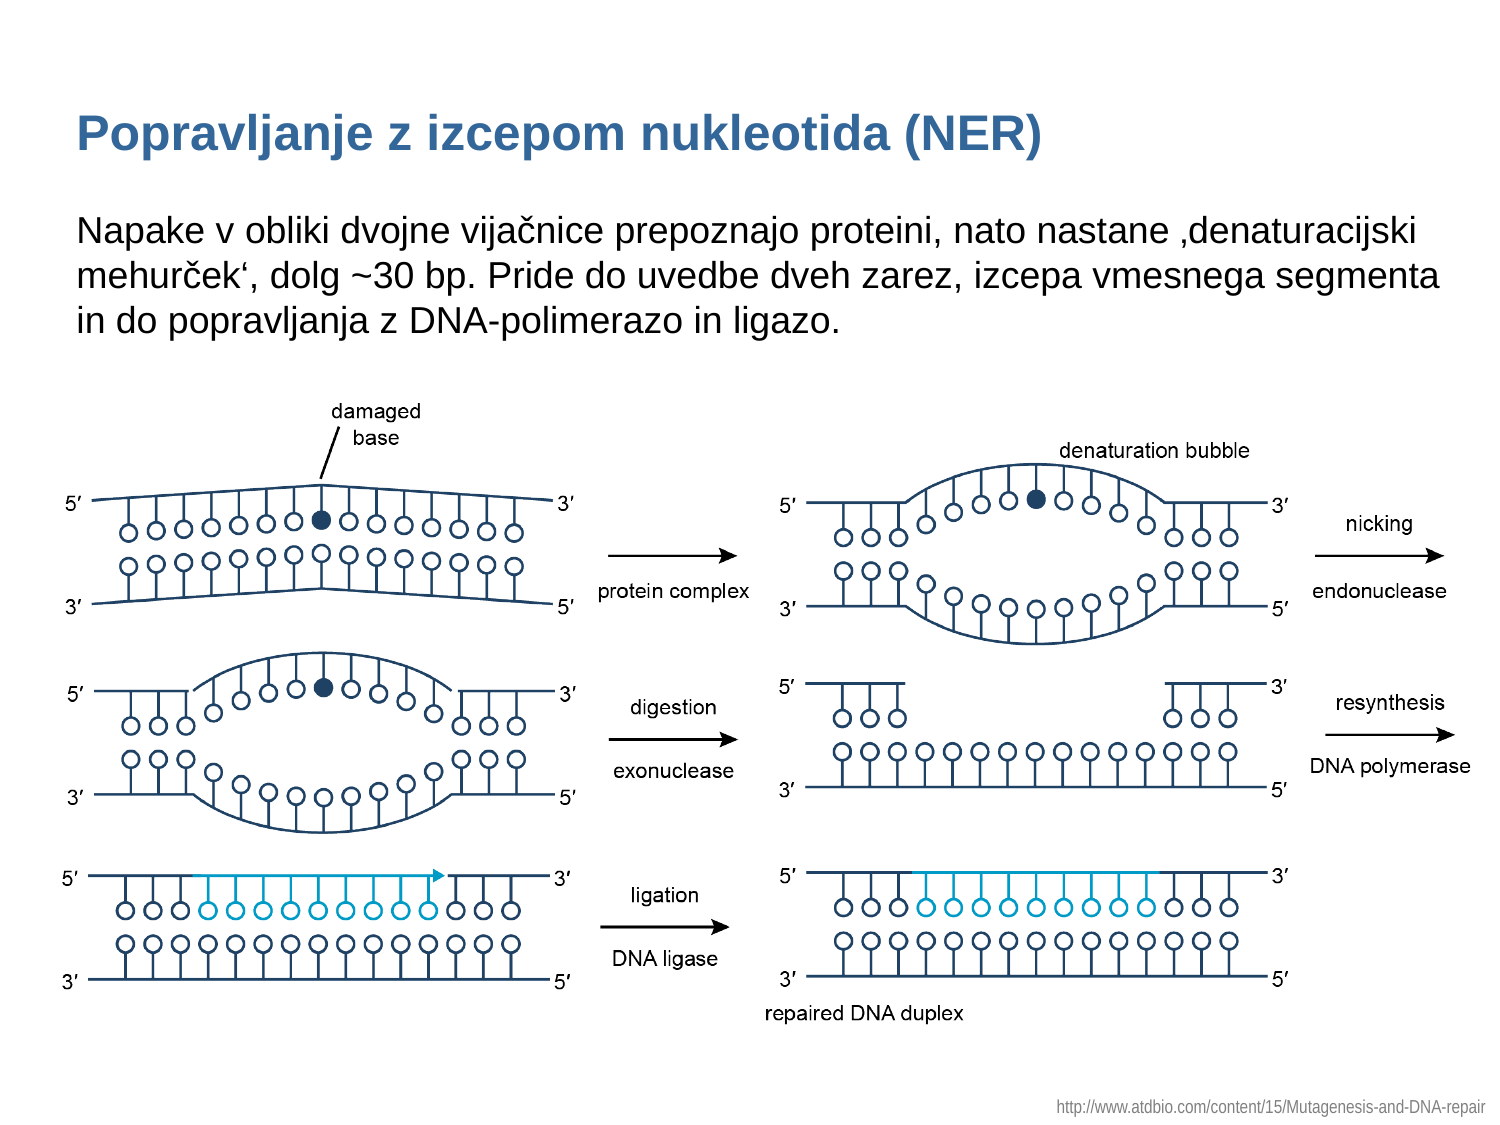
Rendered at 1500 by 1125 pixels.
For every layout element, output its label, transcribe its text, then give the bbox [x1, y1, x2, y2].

text_box Popravljanje z izcepom nukleotida (NER) Napake v obliki dvojne vijačnice prepoznajo proteini, nato nastane ‚denaturacijski mehurček‘, dolg ~30 bp. Pride do uvedbe dveh zarez, izcepa vmesnega segmenta in do popravljanja z DNA-polimerazo in ligazo. [61, 93, 1471, 394]
picture [61, 400, 1471, 1027]
text_box http://www.atdbio.com/content/15/Mutagenesis-and-DNA-repair [749, 1087, 1500, 1125]
